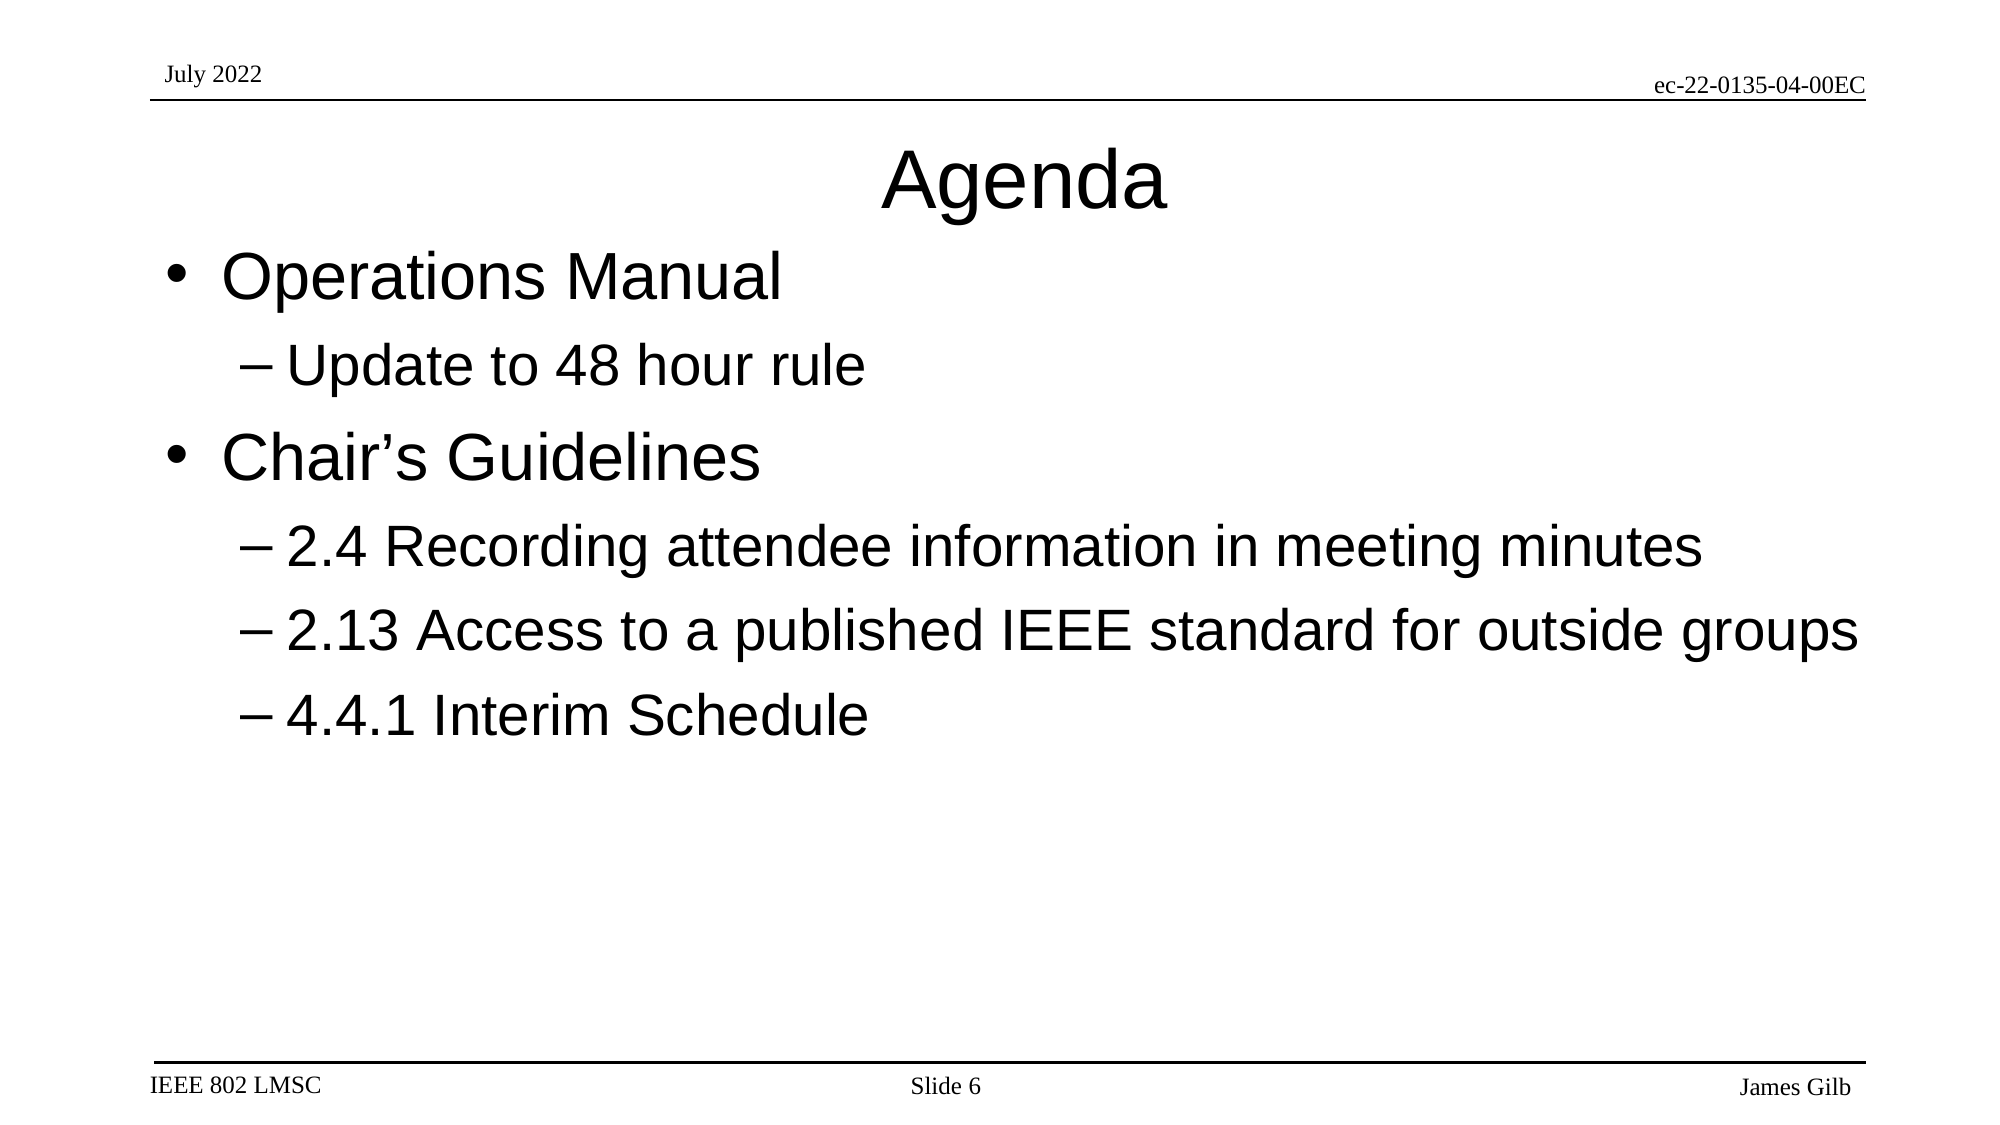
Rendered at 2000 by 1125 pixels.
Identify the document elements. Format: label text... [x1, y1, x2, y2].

list Operations Manual Update to 48 hour rule Chair’s Guidelines 2.4 Recording attendee information in meeting minutes 2.13 Access to a published IEEE standard for outside groups 4.4.1 Interim Schedule [150, 224, 1900, 1036]
title Agenda [149, 112, 1900, 238]
